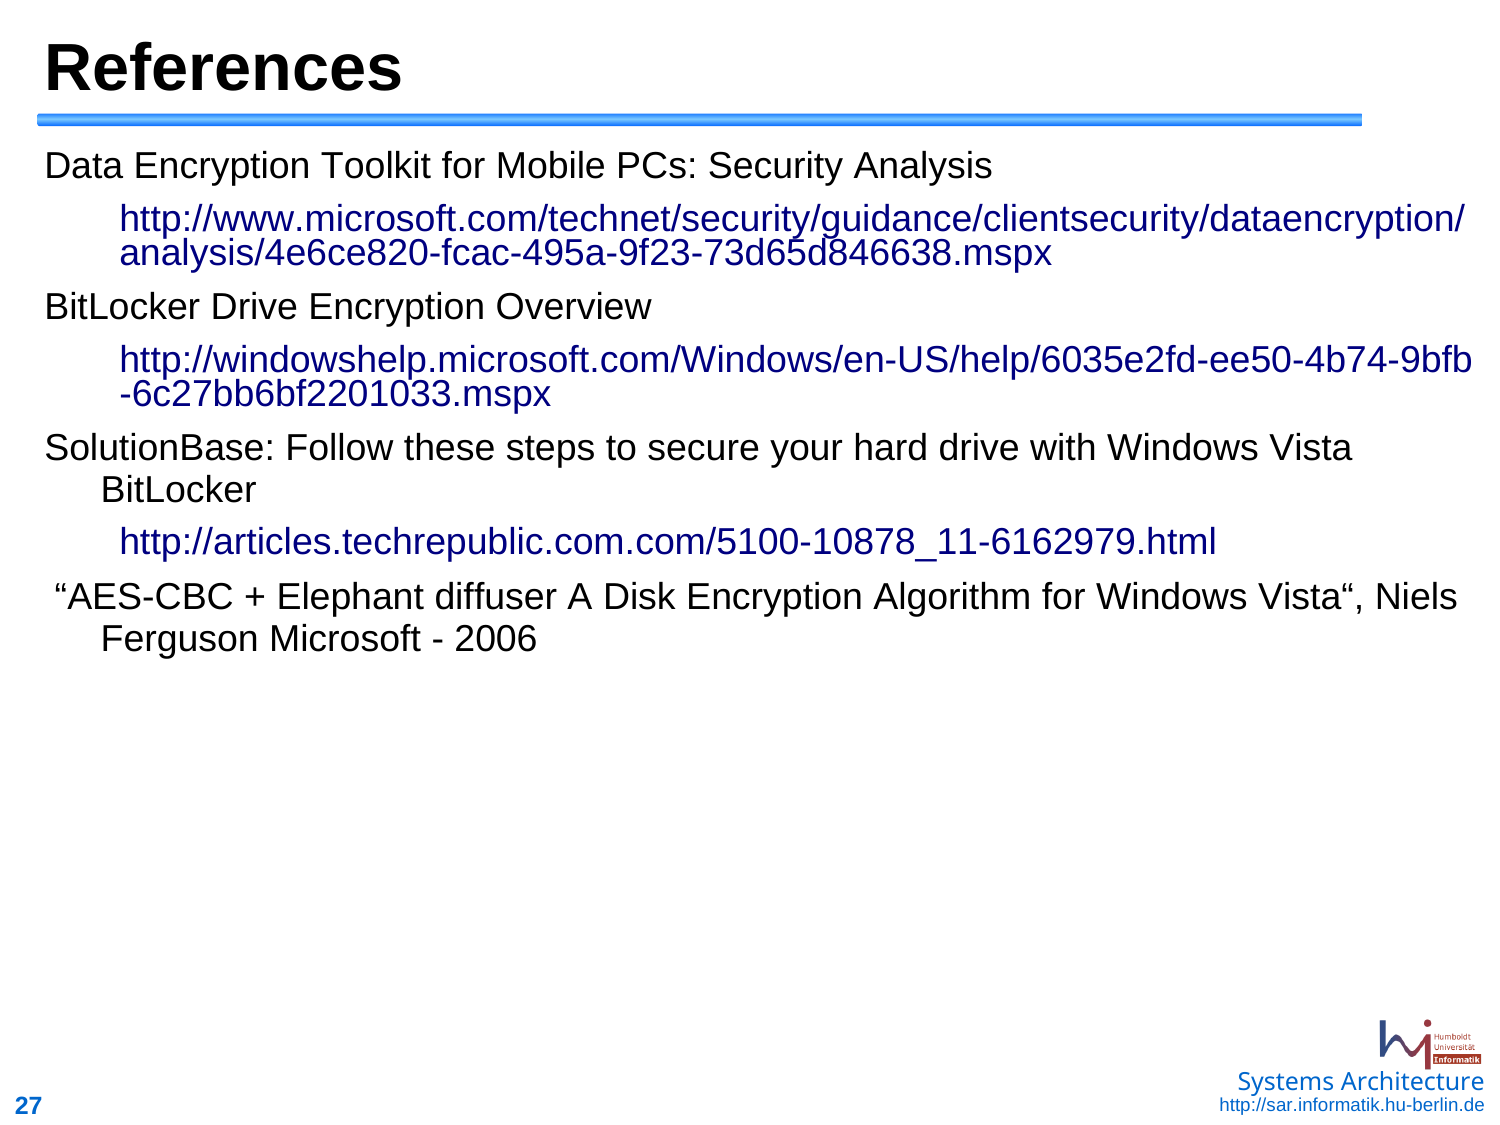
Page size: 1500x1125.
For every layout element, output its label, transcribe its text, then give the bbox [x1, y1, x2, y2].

picture [1376, 1059, 1483, 1071]
list Data Encryption Toolkit for Mobile PCs: Security Analysis http://www.microsoft.com/technet/security/guidance/clientsecurity/dataencryption/analysis/4e6ce820-fcac-495a-9f23-73d65d846638.mspx BitLocker Drive Encryption Overview http://windowshelp.microsoft.com/Windows/en-US/help/6035e2fd-ee50-4b74-9bfb-6c27bb6bf2201033.mspx SolutionBase: Follow these steps to secure your hard drive with Windows Vista BitLocker http://articles.techrepublic.com.com/5100-10878_11-6162979.html “AES-CBC + Elephant diffuser A Disk Encryption Algorithm for Windows Vista“, Niels Ferguson Microsoft - 2006 [29, 137, 1500, 1059]
title References [29, 16, 1500, 118]
